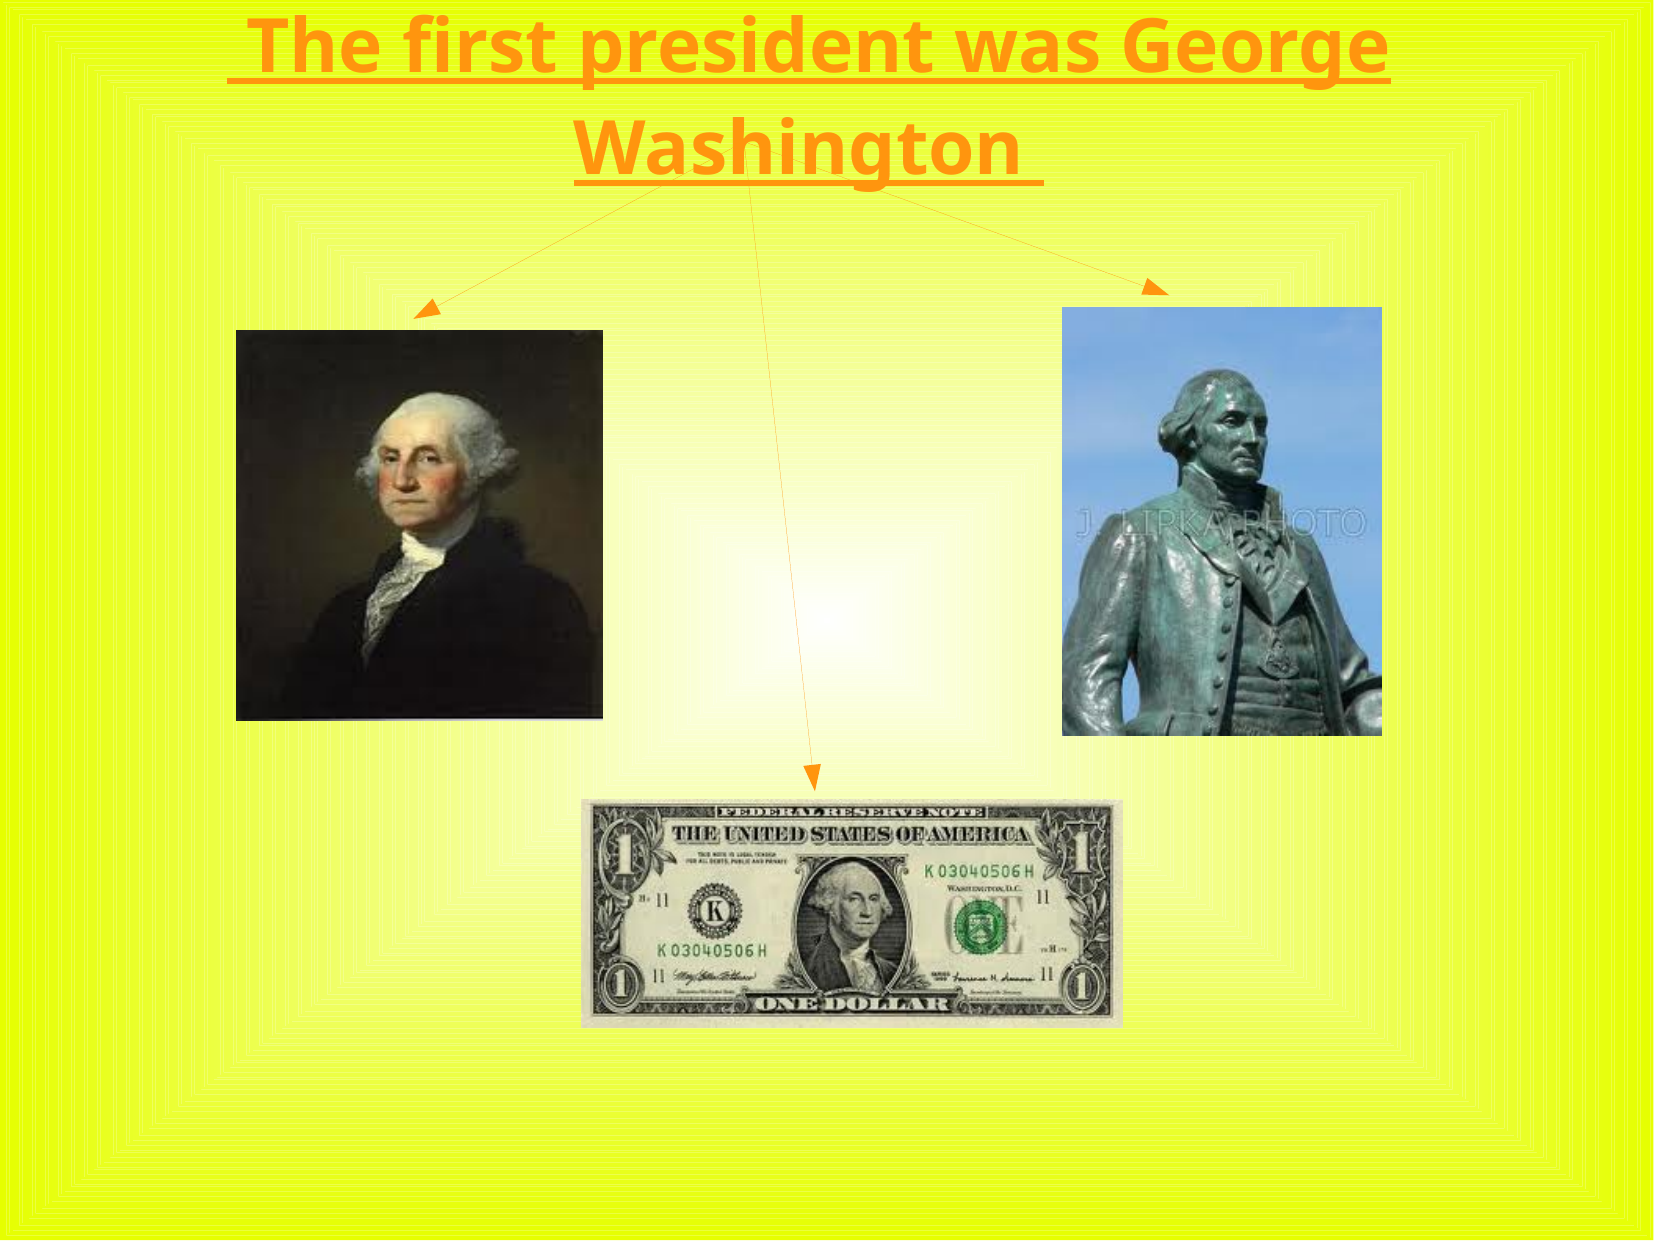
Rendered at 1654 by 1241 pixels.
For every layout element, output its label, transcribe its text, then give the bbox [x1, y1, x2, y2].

picture [236, 330, 603, 721]
picture [1062, 307, 1382, 736]
subtitle The first president was George Washington [0, 0, 1619, 367]
picture [581, 799, 1123, 1028]
